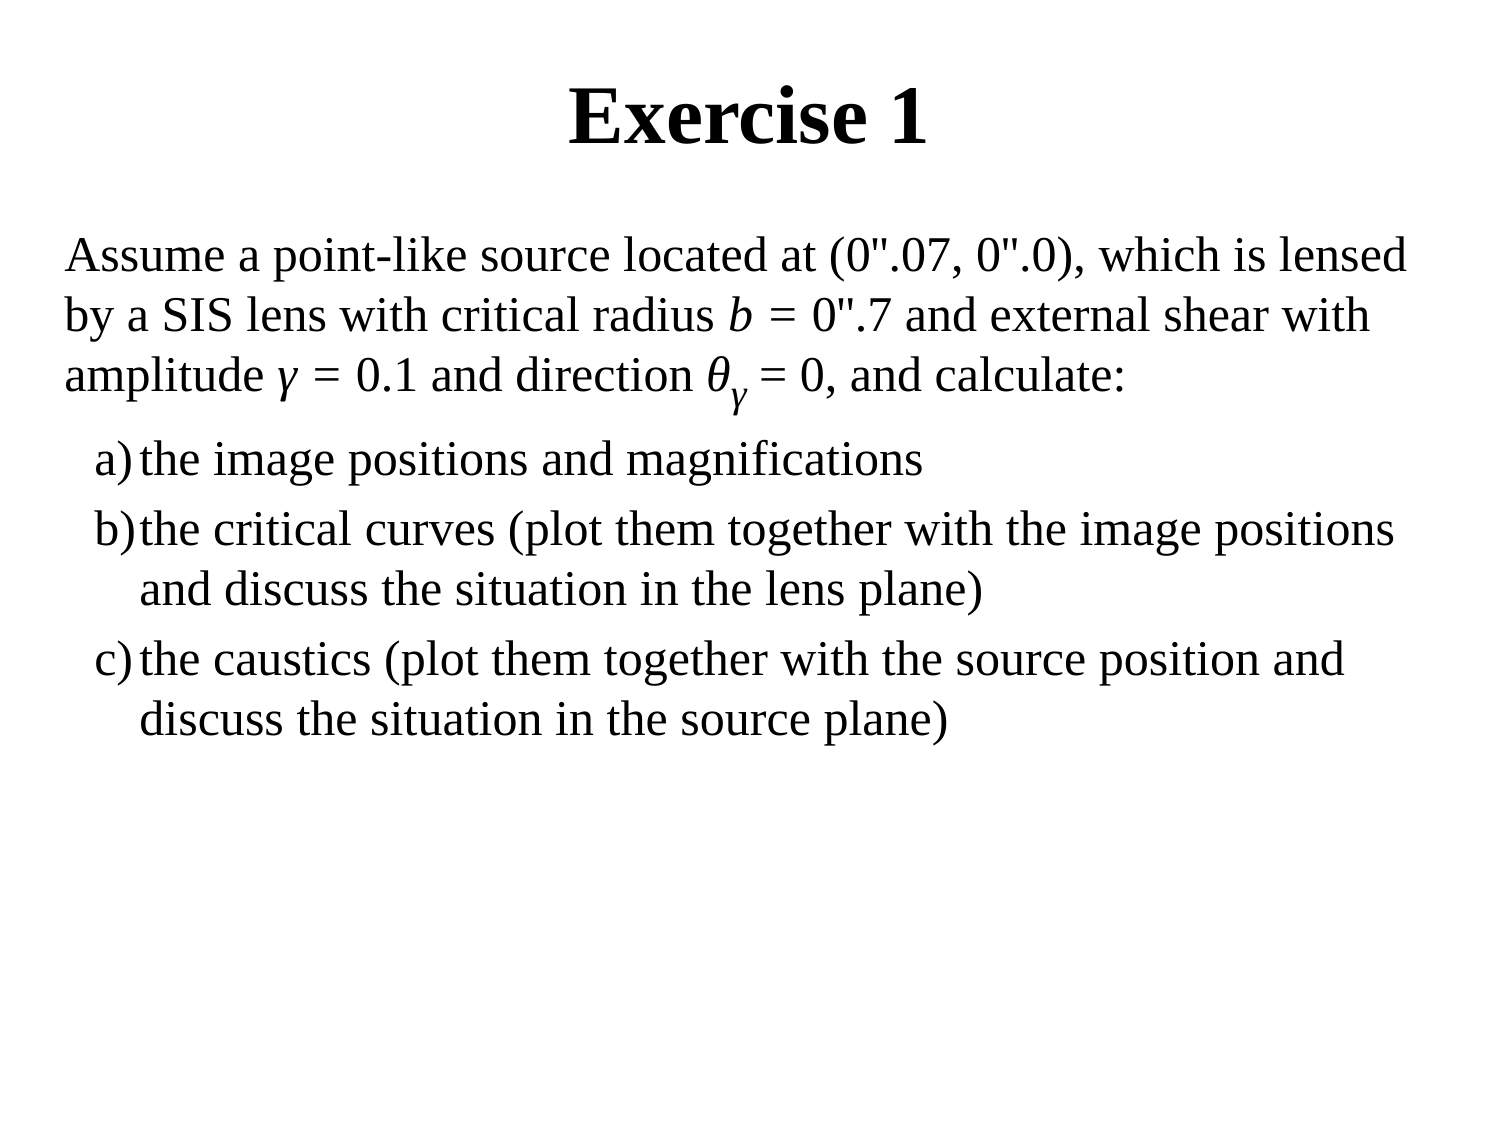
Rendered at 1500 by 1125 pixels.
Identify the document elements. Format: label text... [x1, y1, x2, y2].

title Exercise 1 [75, 45, 1425, 175]
list Assume a point-like source located at (0''.07, 0''.0), which is lensed by a SIS lens with critical radius b = 0''.7 and external shear with amplitude γ = 0.1 and direction θγ = 0, and calculate: the image positions and magnifications the critical curves (plot them together with the image positions and discuss the situation in the lens plane) the caustics (plot them together with the source position and discuss the situation in the source plane) [49, 213, 1450, 766]
